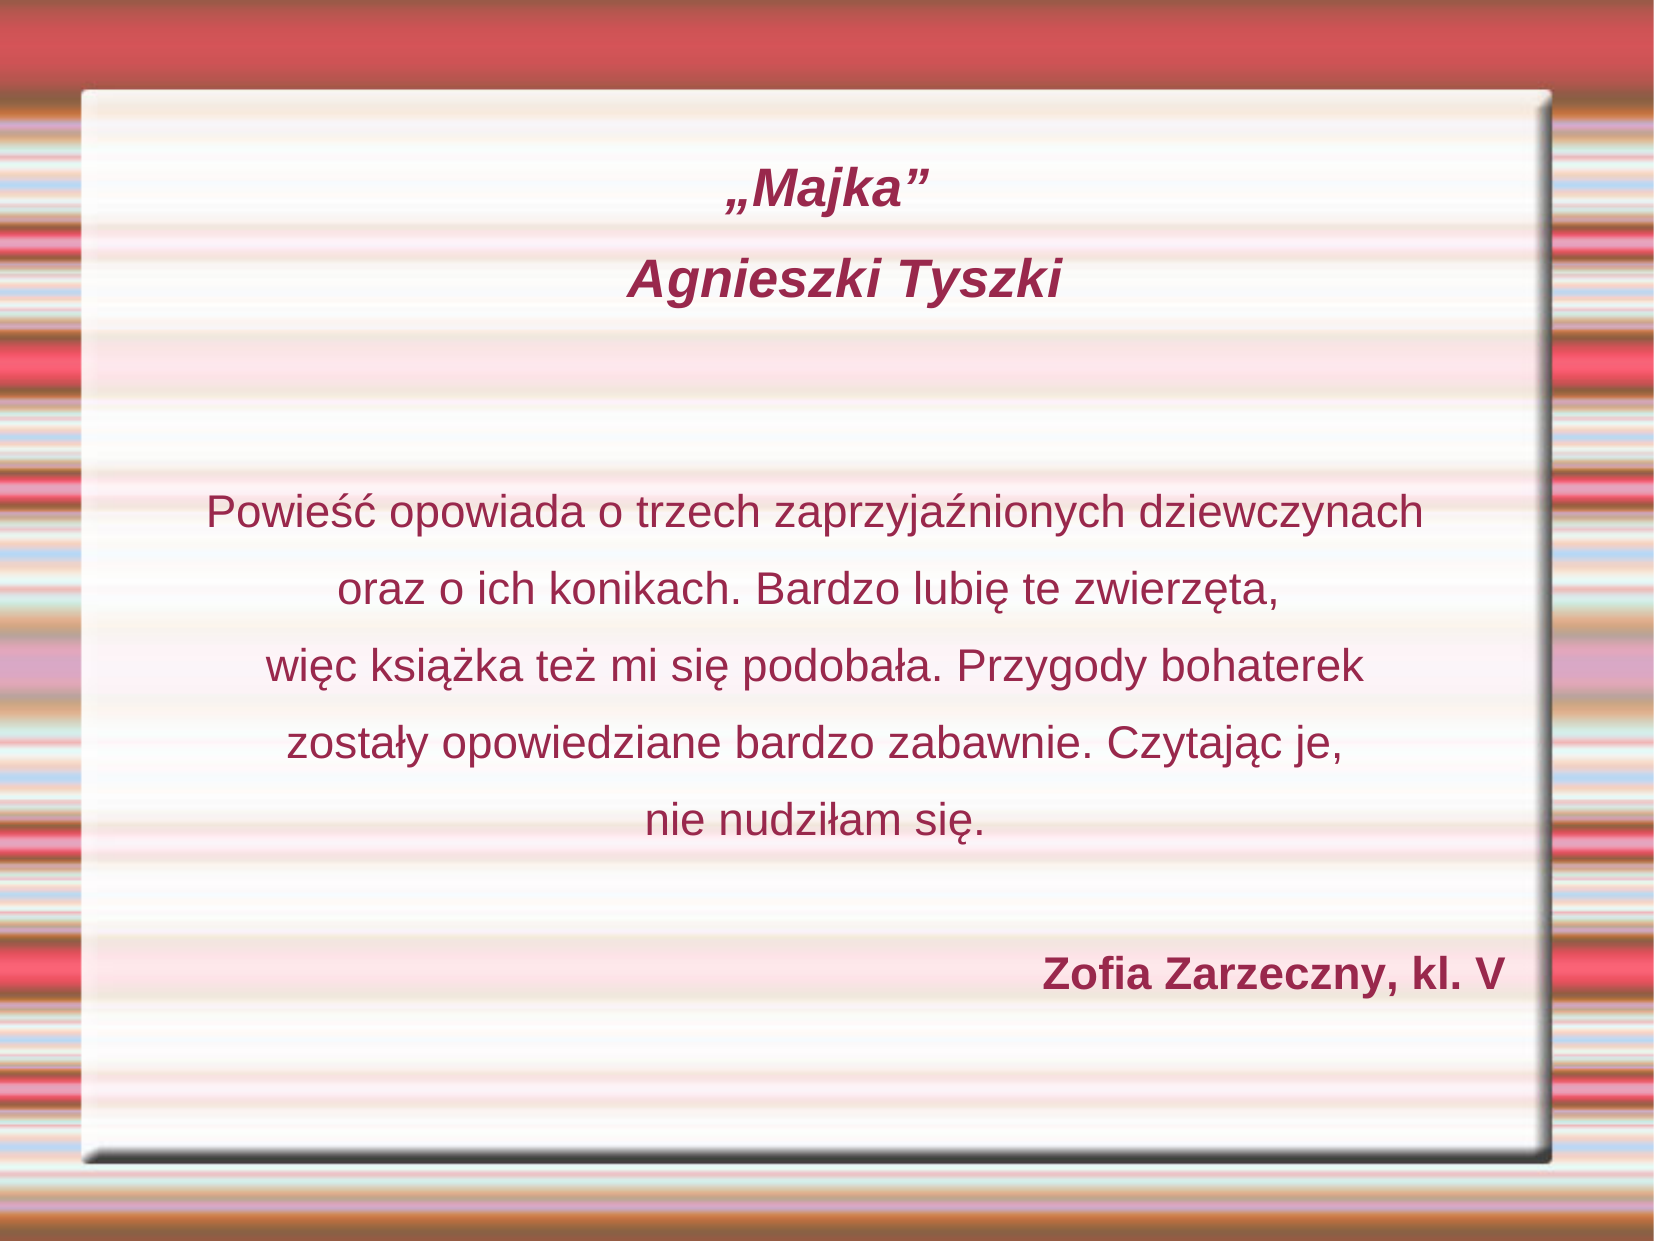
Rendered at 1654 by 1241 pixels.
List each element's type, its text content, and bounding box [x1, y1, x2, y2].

subtitle Powieść opowiada o trzech zaprzyjaźnionych dziewczynach oraz o ich konikach. Bardzo lubię te zwierzęta, więc książka też mi się podobała. Przygody bohaterek zostały opowiedziane bardzo zabawnie. Czytając je, nie nudziłam się. Zofia Zarzeczny, kl. V [124, 311, 1506, 1093]
title „Majka” Agnieszki Tyszki [121, 114, 1534, 322]
picture [0, 0, 1654, 1241]
